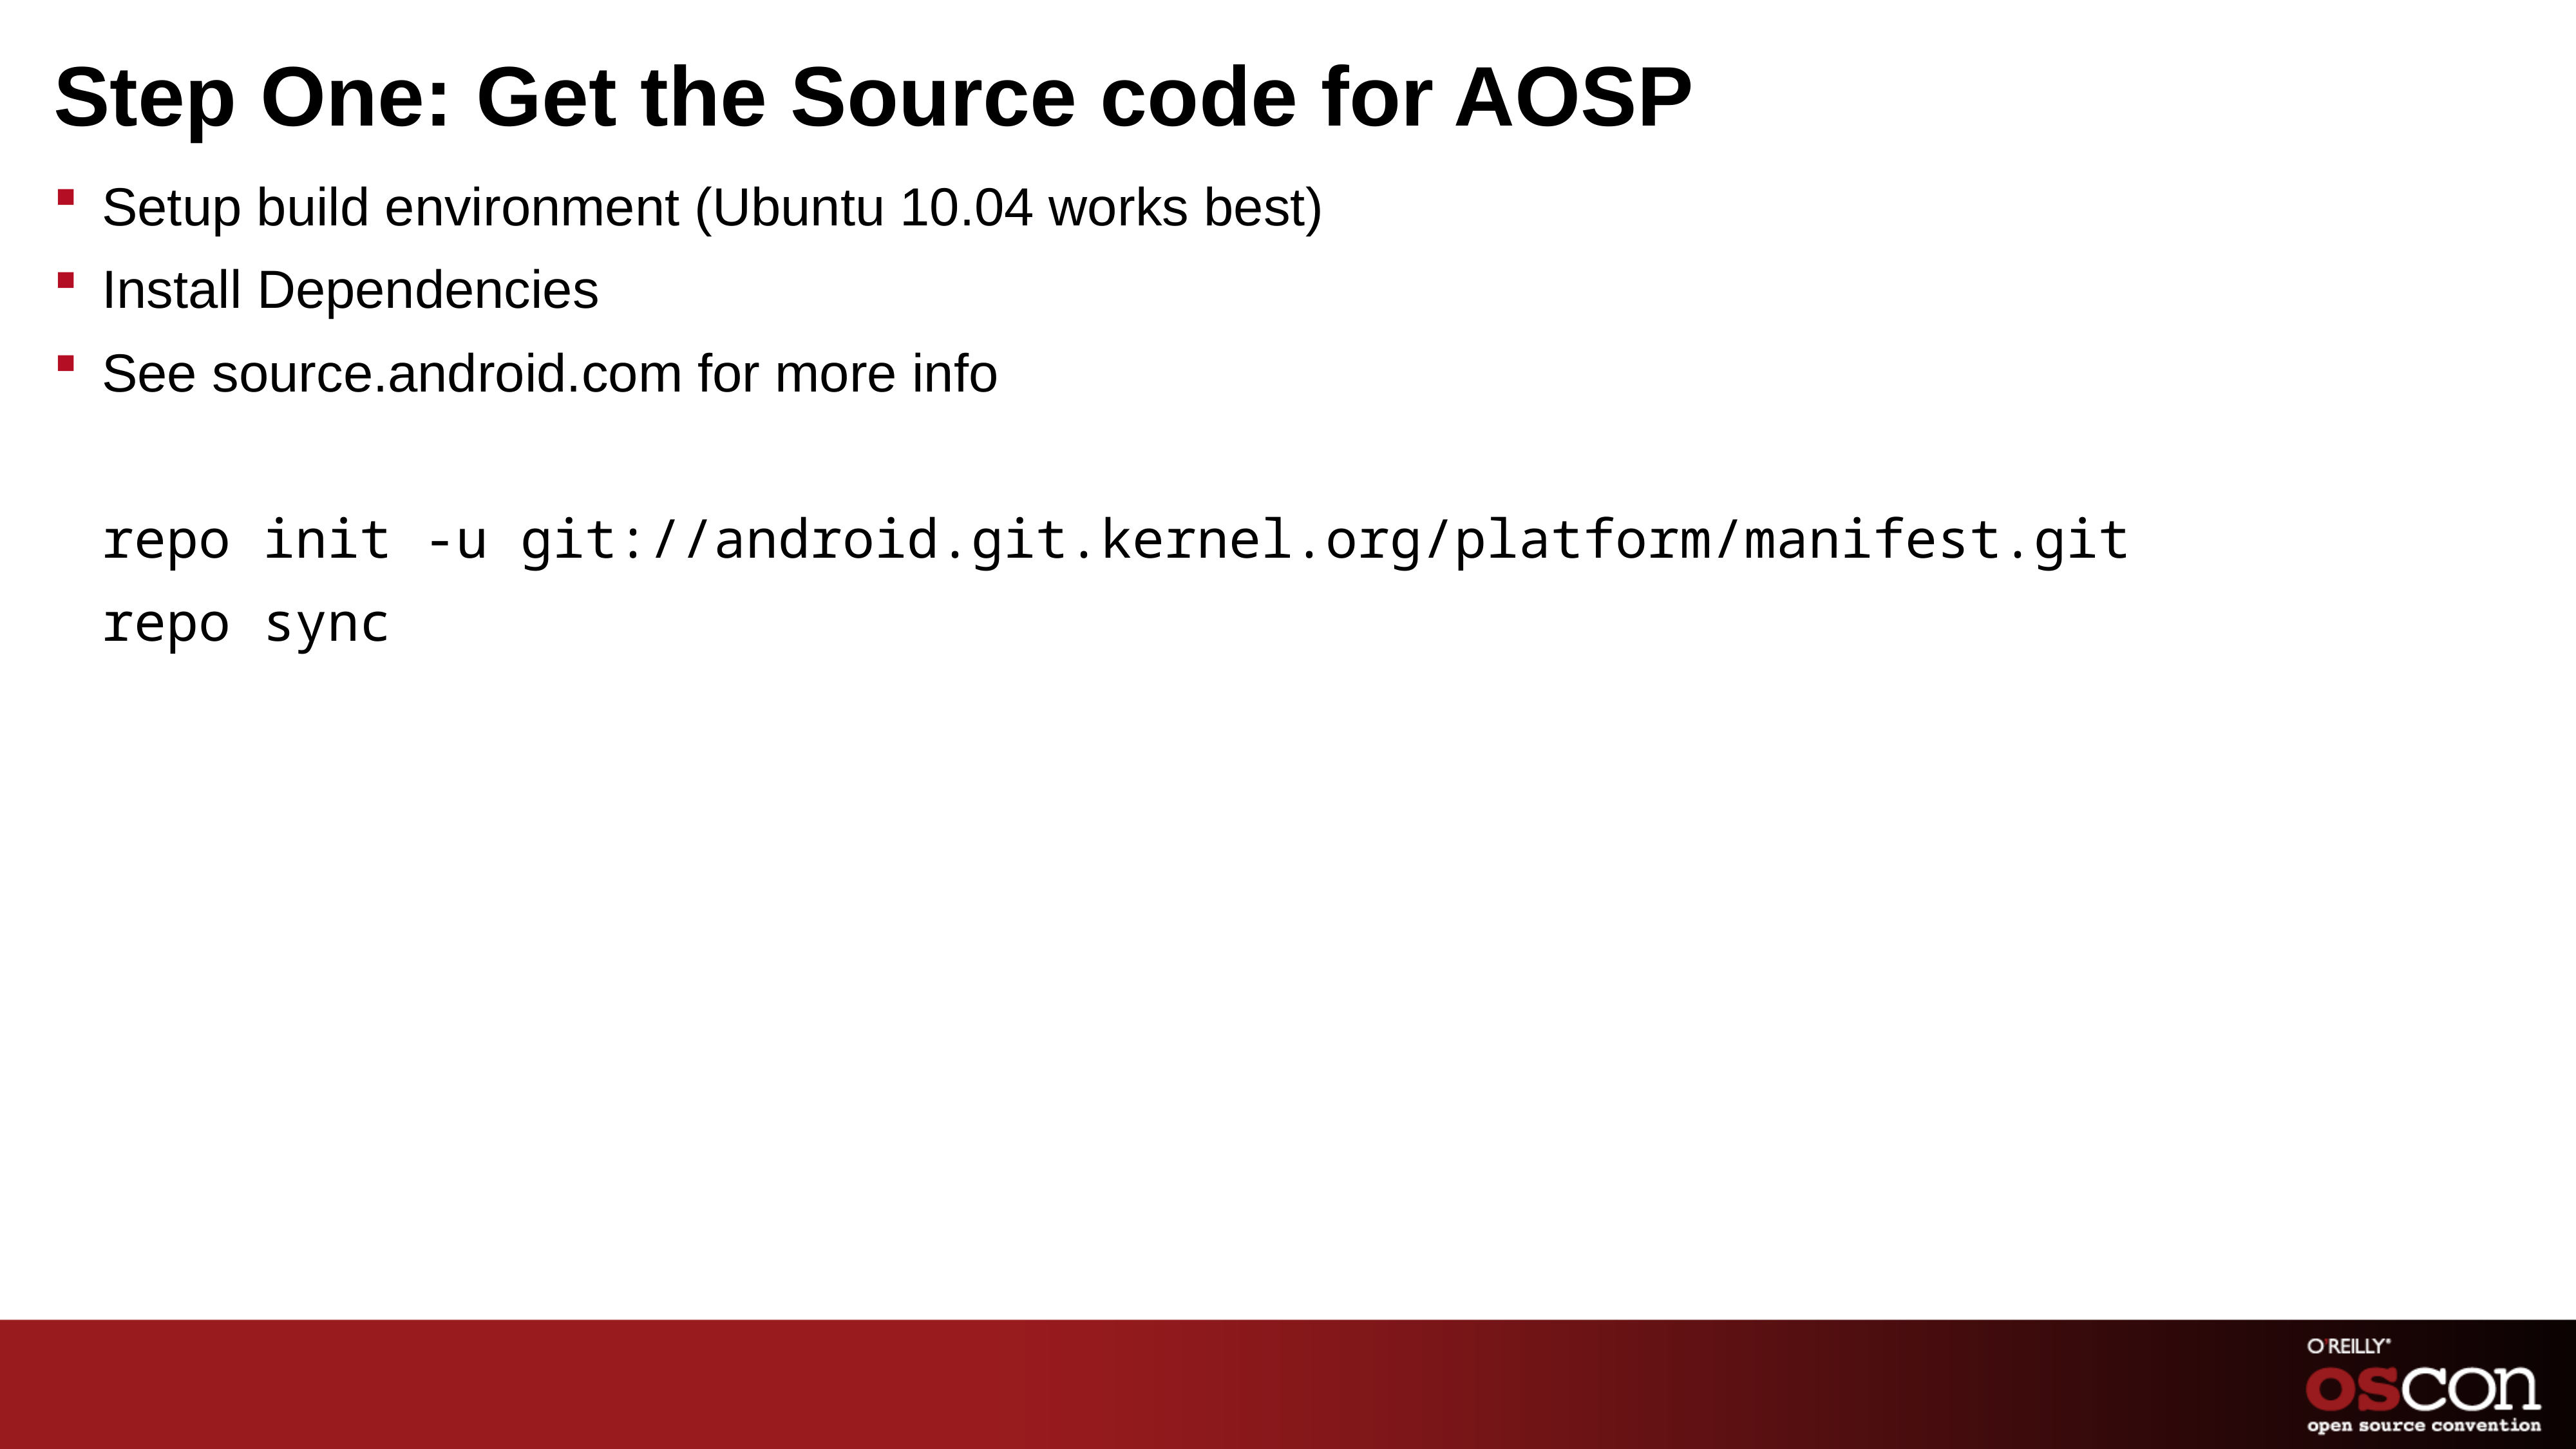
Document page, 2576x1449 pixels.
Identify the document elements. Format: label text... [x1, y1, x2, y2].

picture [0, 0, 2576, 1449]
title Step One: Get the Source code for AOSP [48, 17, 2514, 166]
list Setup build environment (Ubuntu 10.04 works best) Install Dependencies See source.android.com for more info repo init -u git://android.git.kernel.org/platform/manifest.git repo sync [48, 166, 2514, 1135]
